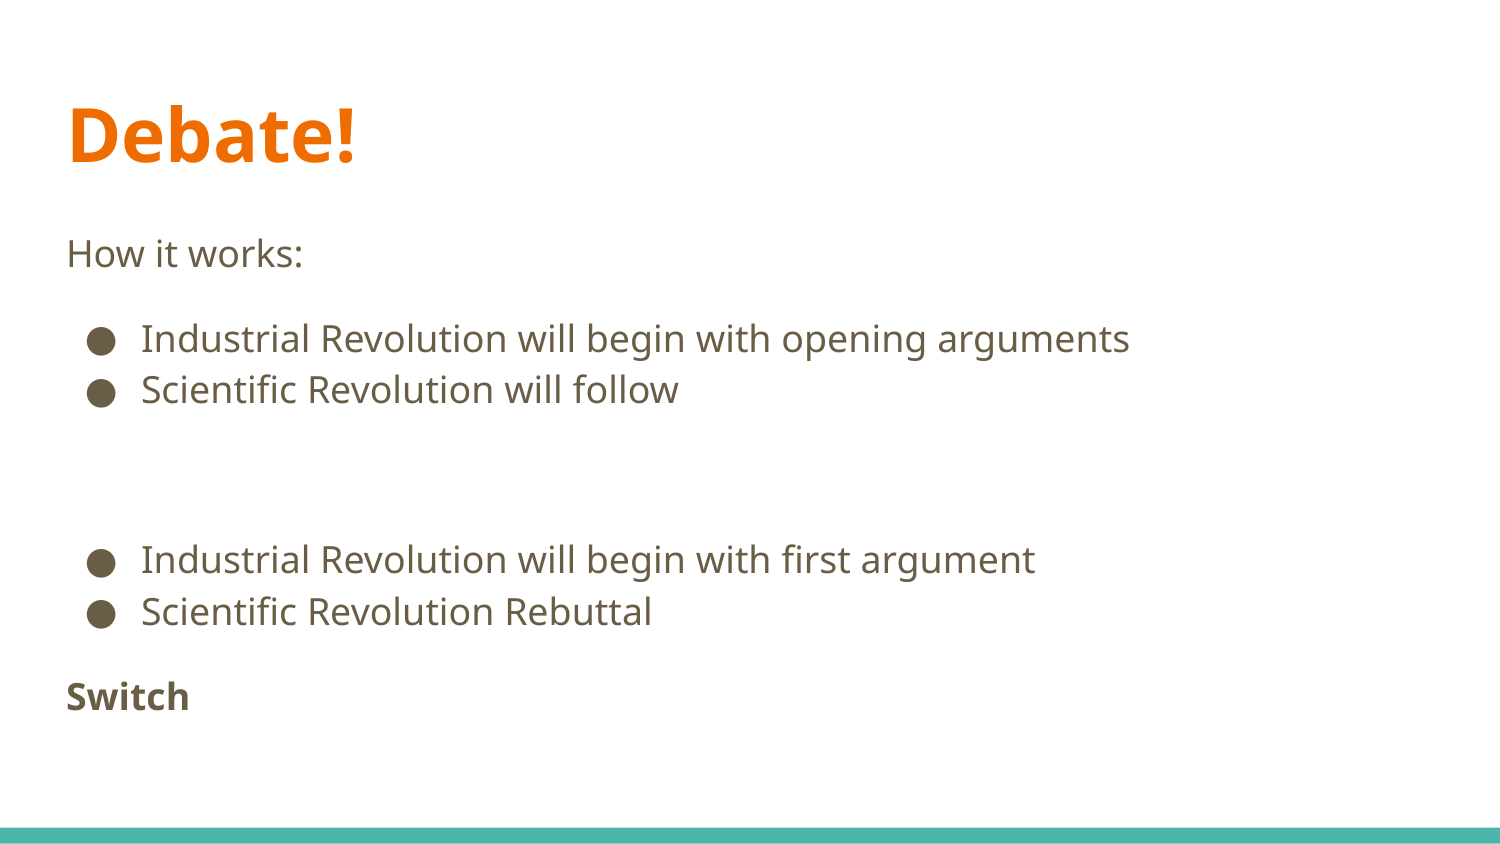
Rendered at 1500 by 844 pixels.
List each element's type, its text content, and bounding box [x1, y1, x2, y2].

list How it works: Industrial Revolution will begin with opening arguments Scientific Revolution will follow Industrial Revolution will begin with first argument Scientific Revolution Rebuttal Switch [51, 207, 1449, 750]
title Debate! [51, 72, 1449, 189]
